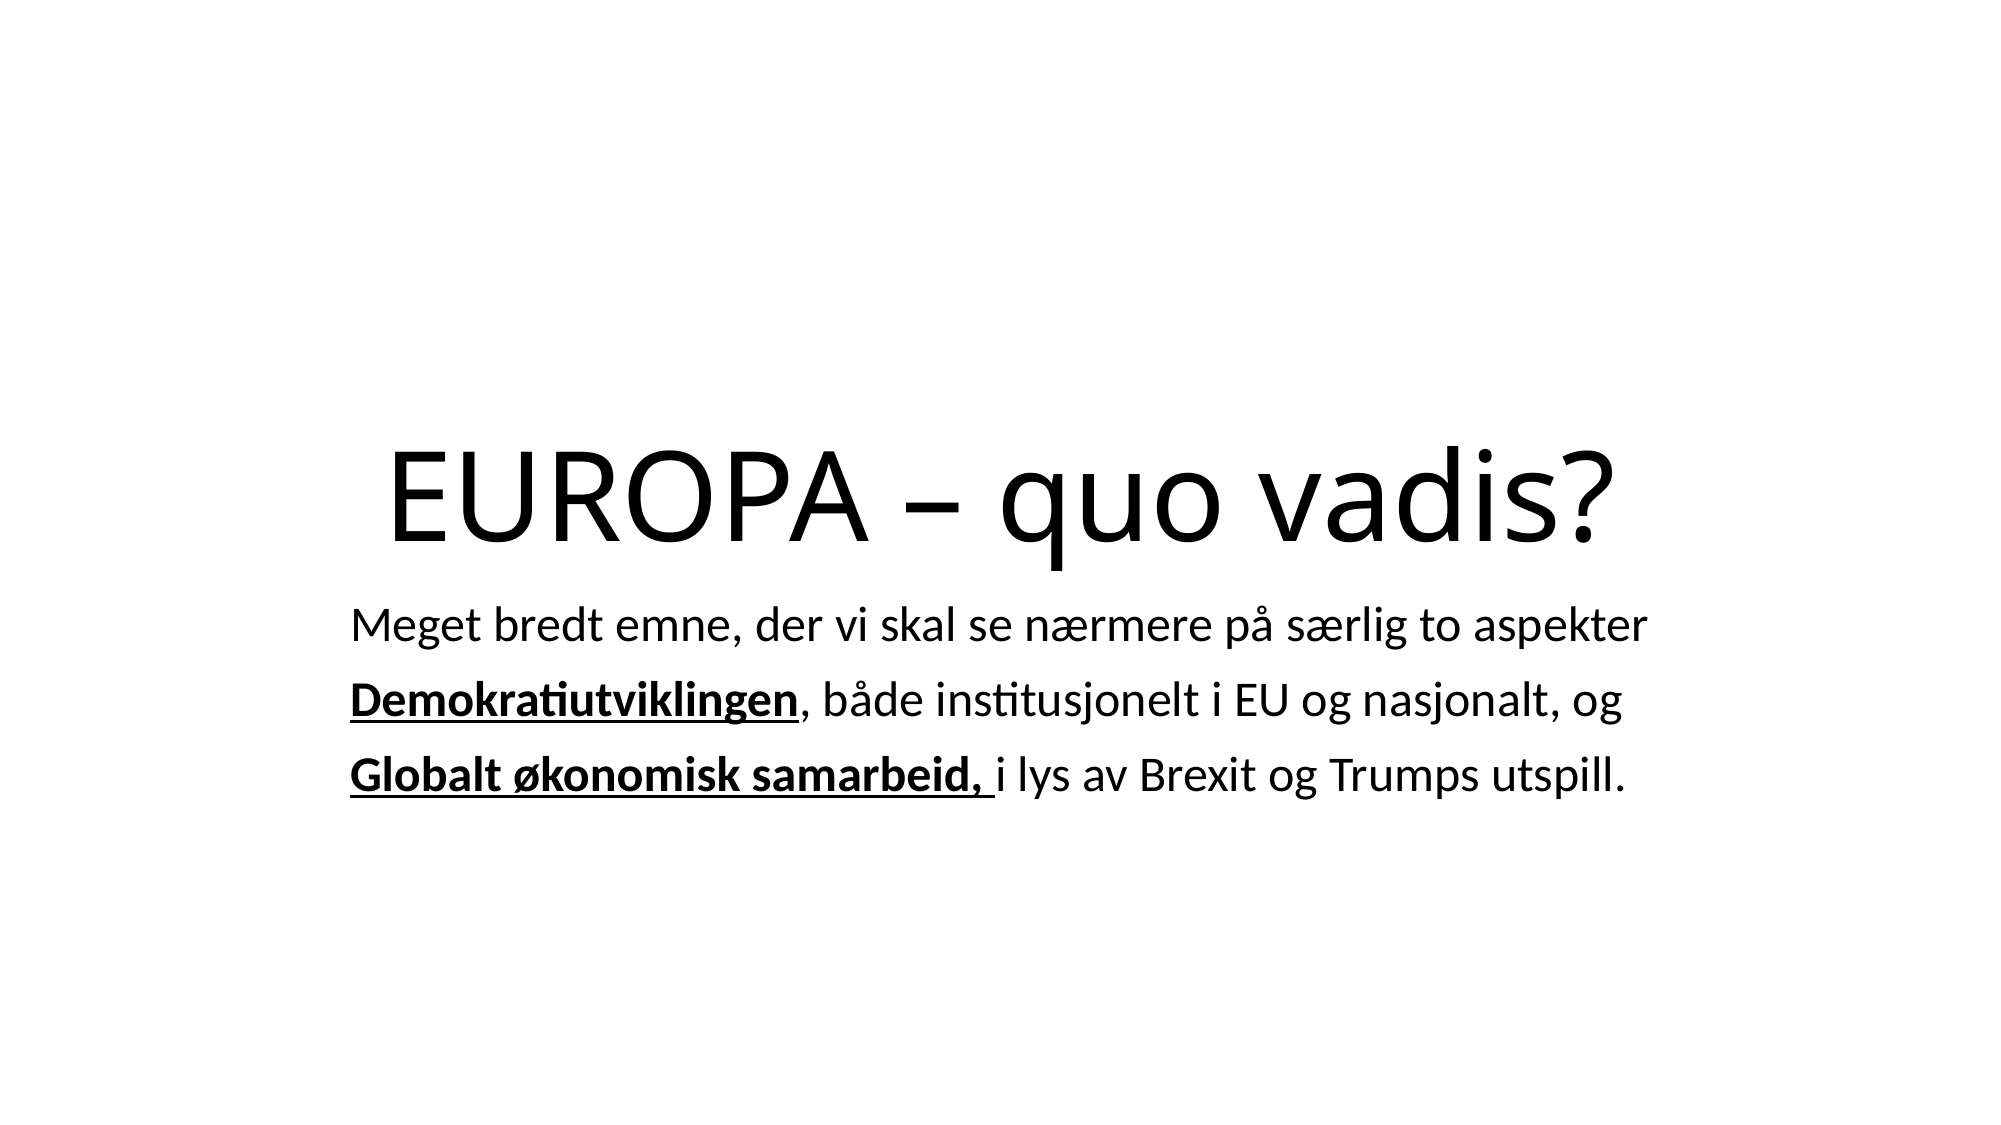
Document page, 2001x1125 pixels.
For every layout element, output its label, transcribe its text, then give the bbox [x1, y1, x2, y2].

subtitle Meget bredt emne, der vi skal se nærmere på særlig to aspekter Demokratiutviklingen, både institusjonelt i EU og nasjonalt, og Globalt økonomisk samarbeid, i lys av Brexit og Trumps utspill. [249, 590, 1750, 863]
title EUROPA – quo vadis? [249, 184, 1750, 576]
